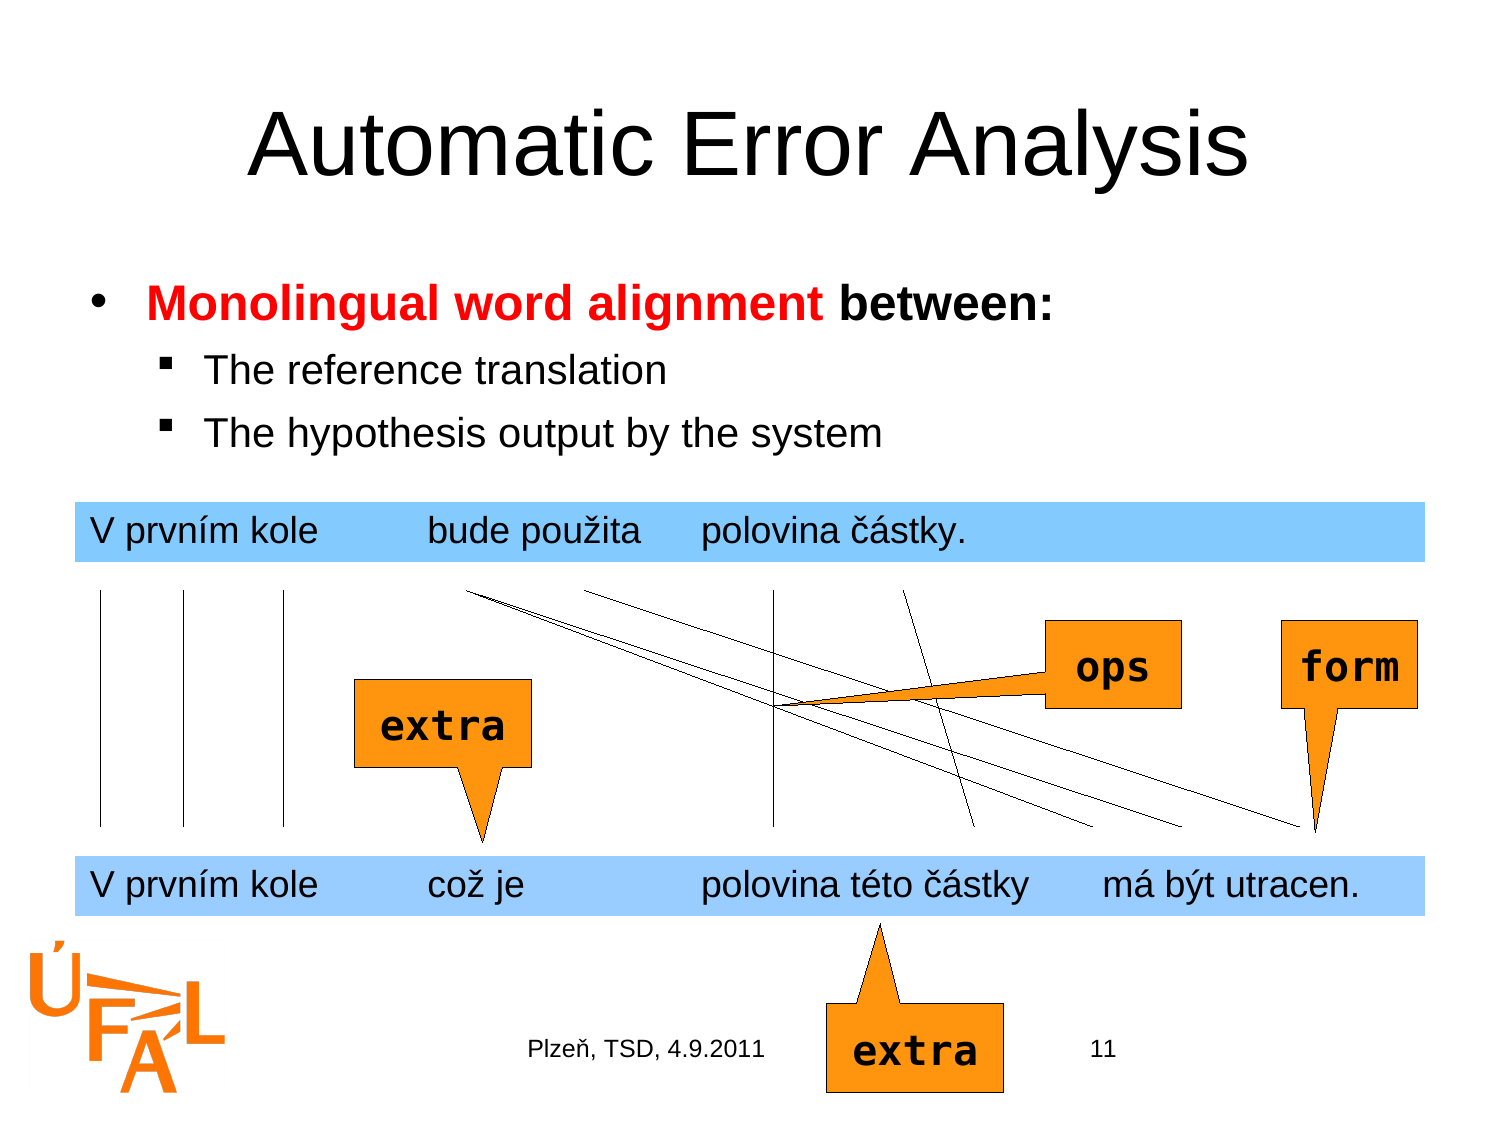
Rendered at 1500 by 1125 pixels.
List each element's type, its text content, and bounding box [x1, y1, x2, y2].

table_cell [1088, 562, 1425, 856]
text_box ops [773, 620, 1182, 709]
table_cell což je [413, 856, 686, 916]
list Monolingual word alignment between: The reference translation The hypothesis output by the system [75, 262, 1426, 502]
table_header V prvním kole [75, 502, 413, 562]
text_box extra [826, 923, 1004, 1093]
text_box form [1281, 620, 1418, 833]
table_cell V prvním kole [75, 856, 413, 916]
table_cell [413, 562, 686, 856]
table_header polovina částky. [686, 502, 1088, 562]
title Automatic Error Analysis [75, 14, 1426, 262]
table_cell [75, 562, 413, 856]
table_cell polovina této částky [686, 856, 1088, 916]
table_cell [686, 562, 1088, 856]
text_box extra [354, 679, 532, 843]
picture [29, 940, 225, 1093]
table_header bude použita [413, 502, 686, 562]
table_cell má být utracen. [1088, 856, 1425, 916]
table_header [1088, 502, 1425, 562]
